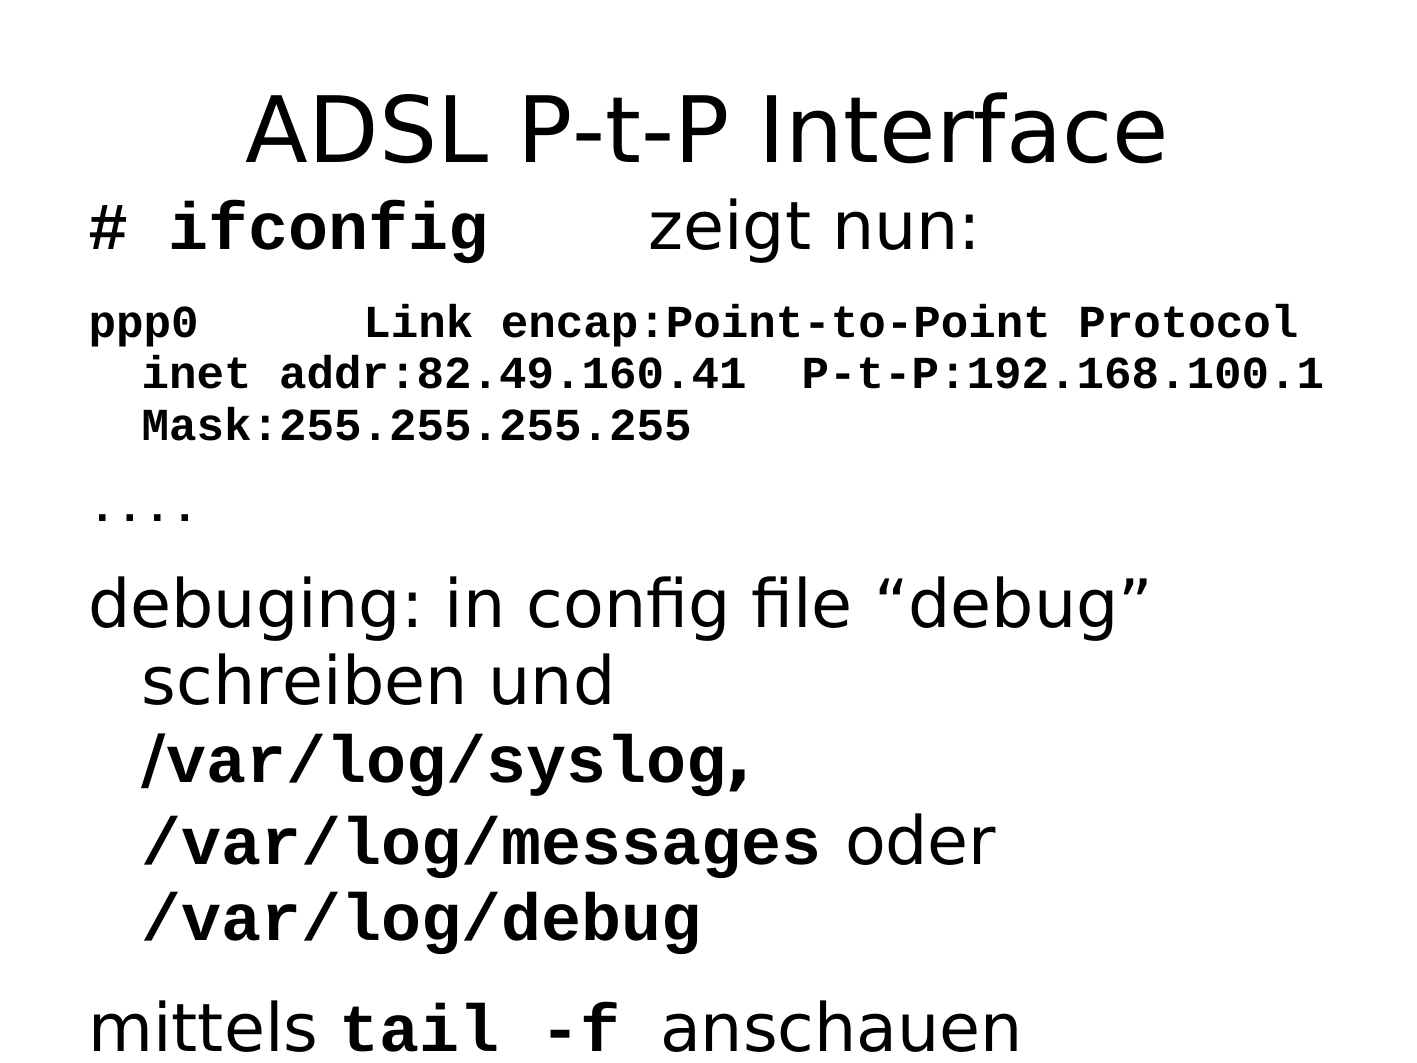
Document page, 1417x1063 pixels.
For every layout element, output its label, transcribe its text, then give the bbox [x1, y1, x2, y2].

list # ifconfig zeigt nun: ppp0 Link encap:Point-to-Point Protocol inet addr:82.49.160.41 P-t-P:192.168.100.1 Mask:255.255.255.255 .... debuging: in config file “debug” schreiben und /var/log/syslog, /var/log/messages oder /var/log/debug mittels tail -f anschauen [70, 187, 1346, 1051]
title ADSL P-t-P Interface [70, 49, 1346, 187]
